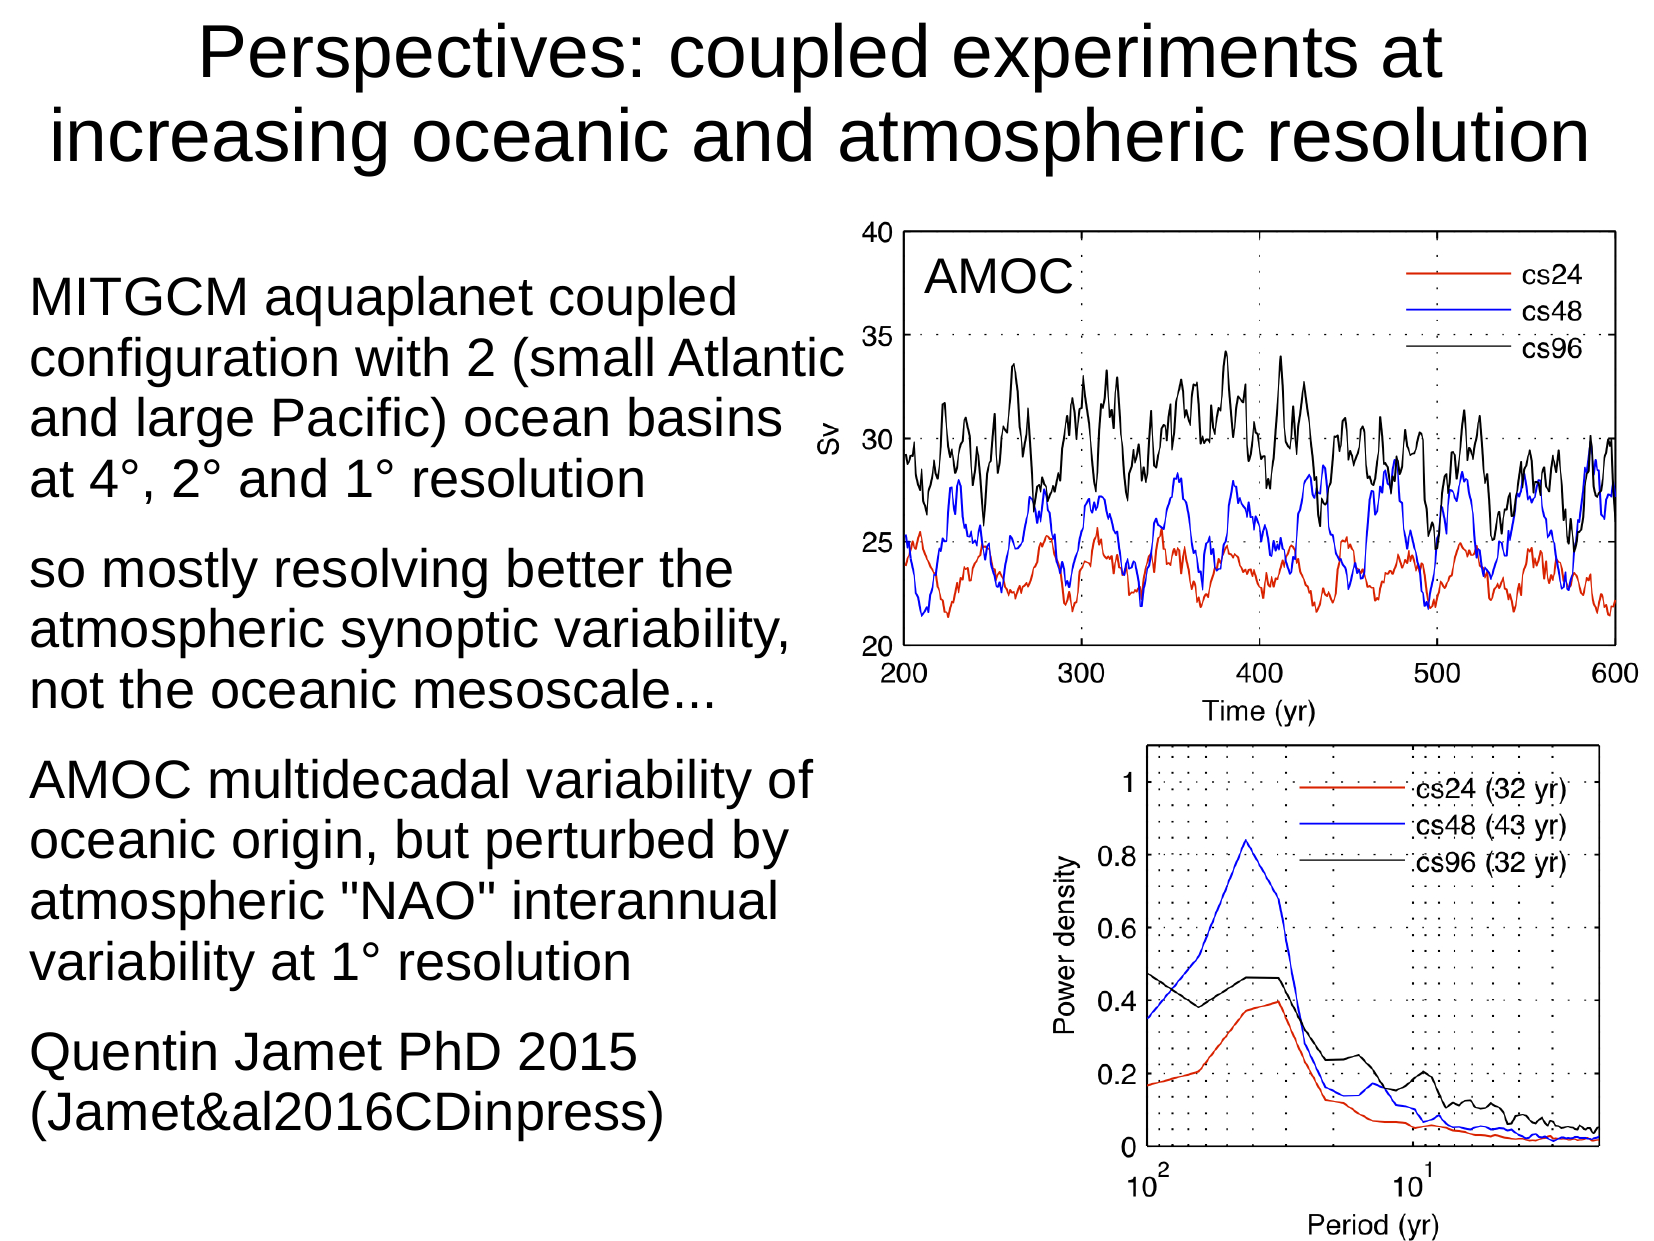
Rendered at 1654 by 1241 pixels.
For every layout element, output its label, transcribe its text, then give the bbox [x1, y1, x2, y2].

list MITGCM aquaplanet coupled configuration with 2 (small Atlantic and large Pacific) ocean basins at 4°, 2° and 1° resolution so mostly resolving better the atmospheric synoptic variability, not the oceanic mesoscale... AMOC multidecadal variability of oceanic origin, but perturbed by atmospheric "NAO" interannual variability at 1° resolution Quentin Jamet PhD 2015 (Jamet&al2016CDinpress) [29, 266, 863, 1143]
picture [802, 194, 1654, 1241]
text_box AMOC [909, 240, 1090, 311]
title Perspectives: coupled experiments at increasing oceanic and atmospheric resolution [17, 0, 1625, 198]
